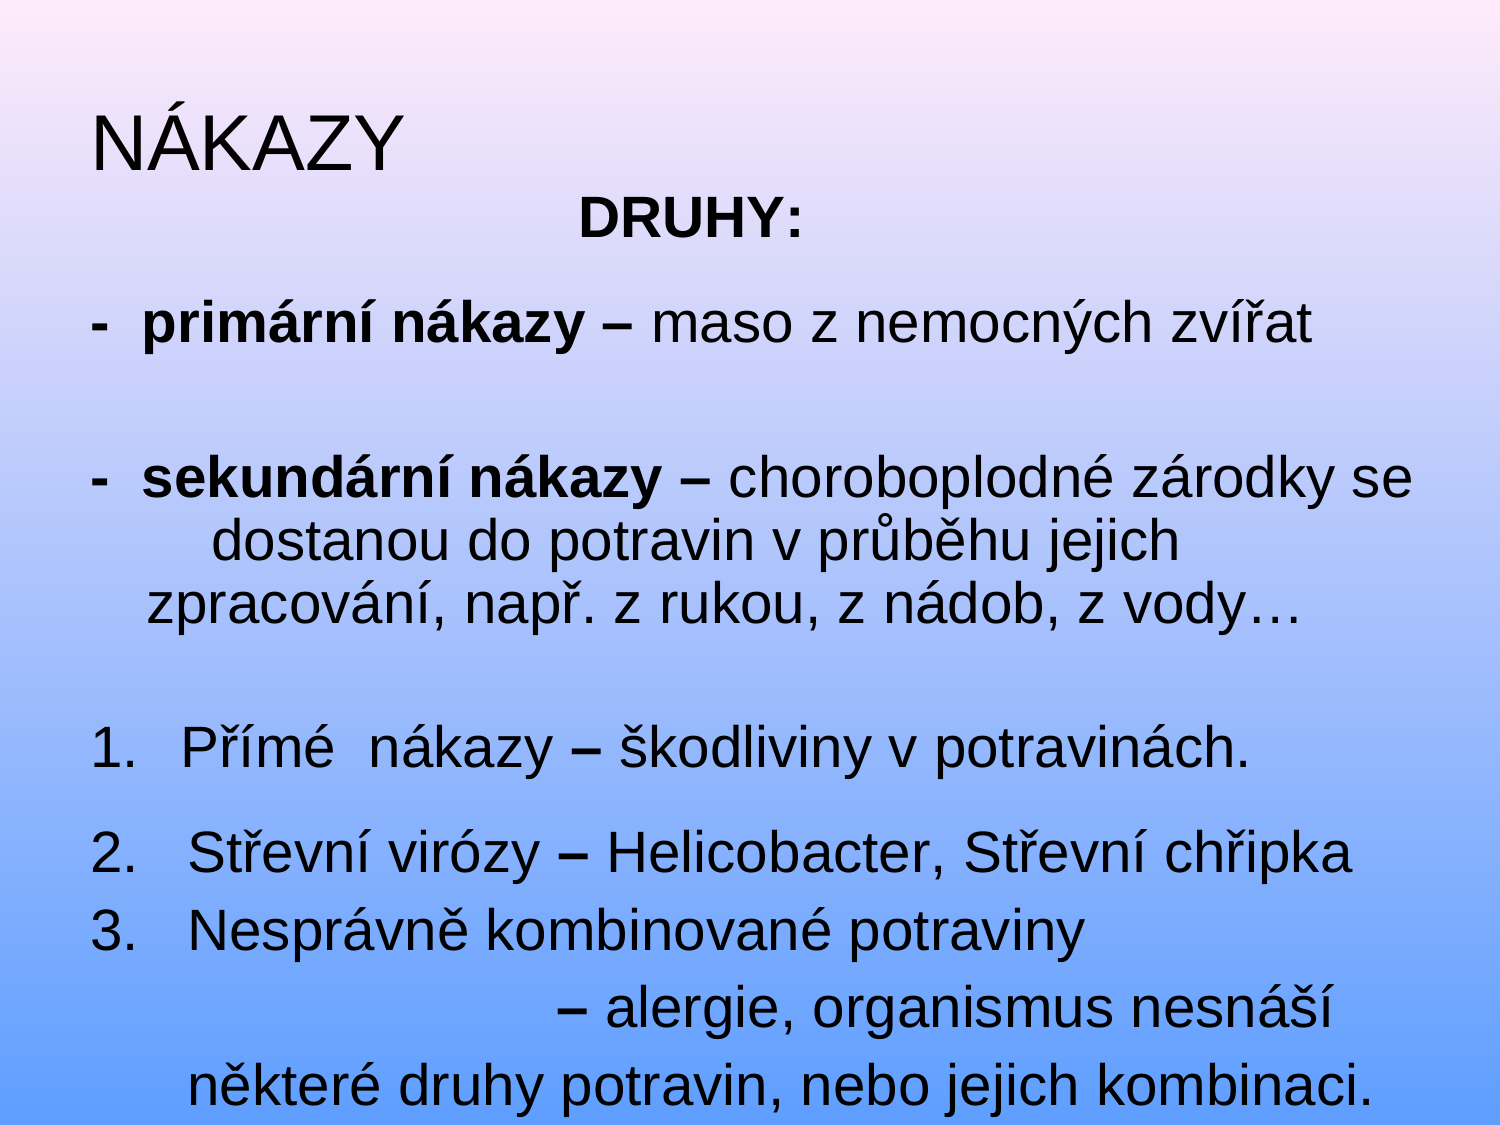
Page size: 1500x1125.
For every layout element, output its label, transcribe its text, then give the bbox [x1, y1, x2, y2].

title NÁKAZY [75, 45, 1426, 179]
list DRUHY: - primární nákazy – maso z nemocných zvířat - sekundární nákazy – choroboplodné zárodky se dostanou do potravin v průběhu jejich zpracování, např. z rukou, z nádob, z vody… 1. Přímé nákazy – škodliviny v potravinách. 2. Střevní virózy – Helicobacter, Střevní chřipka 3. Nesprávně kombinované potraviny – alergie, organismus nesnáší některé druhy potravin, nebo jejich kombinaci. [75, 179, 1500, 1125]
